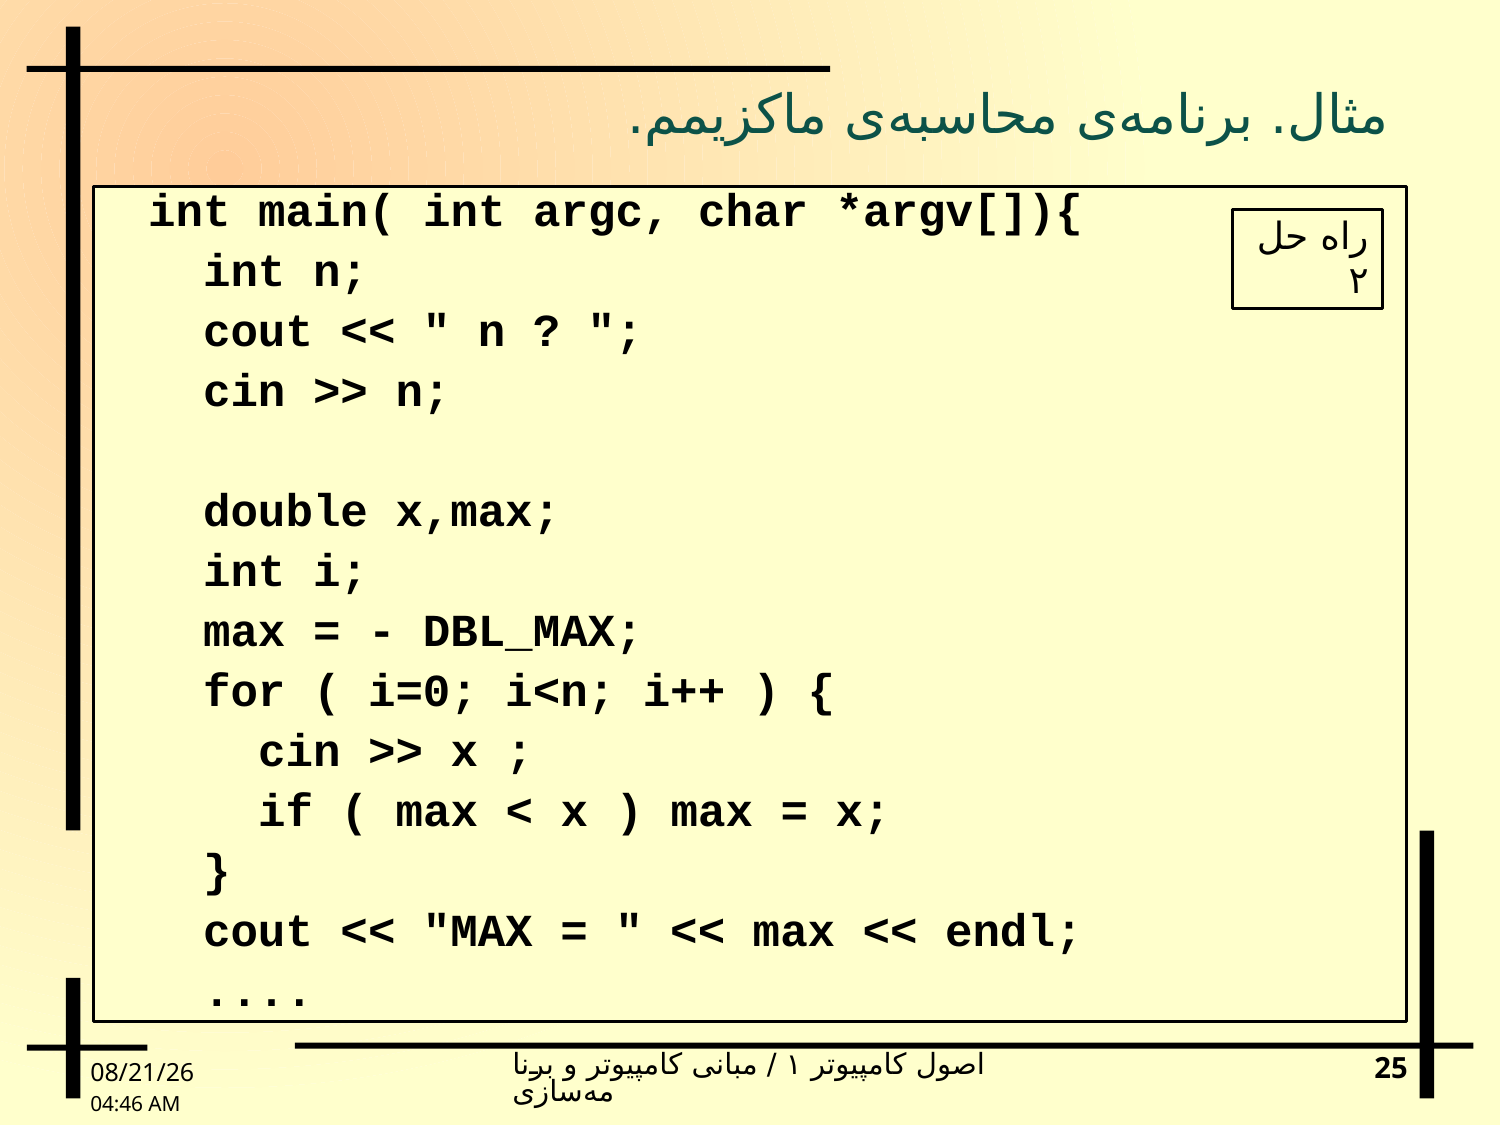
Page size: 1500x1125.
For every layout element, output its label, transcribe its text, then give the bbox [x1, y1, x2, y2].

list مثال. برنامه‌ی محاسبه‌ی ماکزیمم. [152, 83, 1442, 182]
list int main( int argc, char *argv[]){ int n; cout << " n ? "; cin >> n; double x,max; int i; max = - DBL_MAX; for ( i=0; i<n; i++ ) { cin >> x ; if ( max < x ) max = x; } cout << "MAX = " << max << endl; .... [93, 186, 1407, 1022]
text_box راه حل ۲ [1232, 209, 1383, 283]
